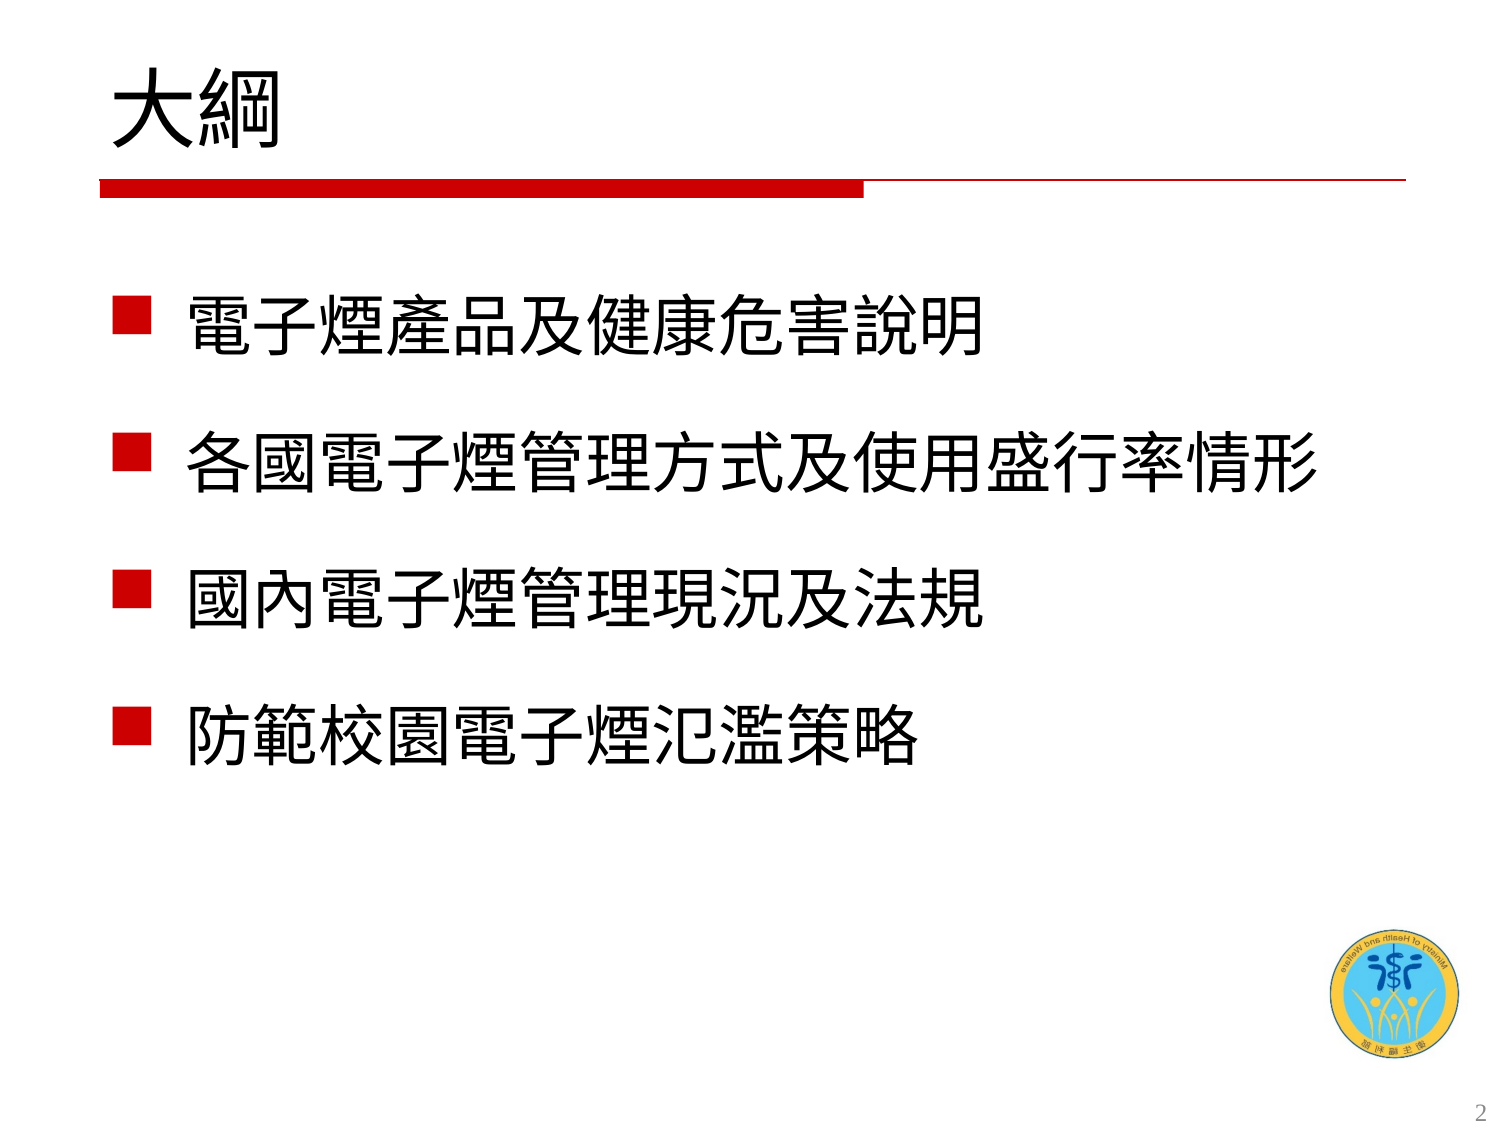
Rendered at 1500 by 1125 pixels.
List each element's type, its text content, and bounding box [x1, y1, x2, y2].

text_box <編號> [1152, 1081, 1500, 1125]
list 電子煙產品及健康危害說明 各國電子煙管理方式及使用盛行率情形 國內電子煙管理現況及法規 防範校園電子煙氾濫策略 [92, 236, 1406, 937]
title 大綱 [94, 50, 1407, 164]
picture [1323, 927, 1468, 1062]
